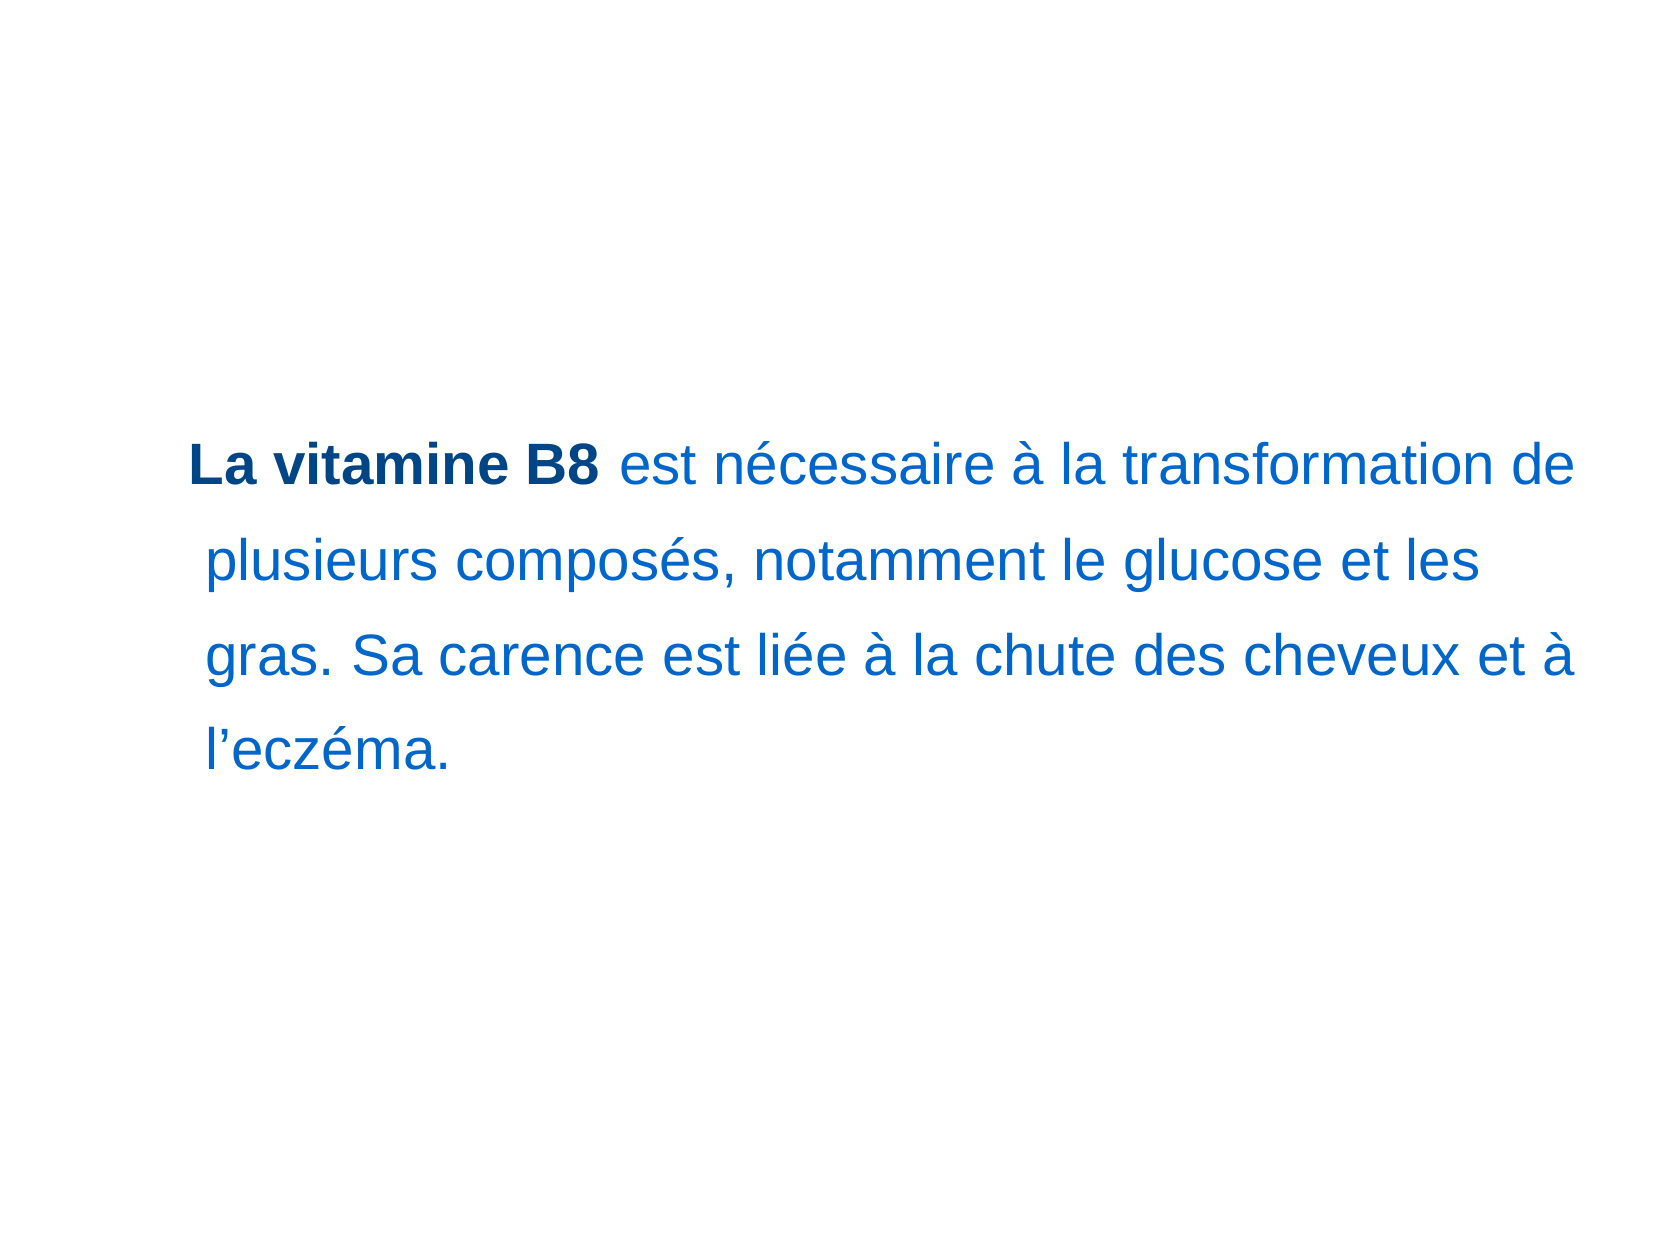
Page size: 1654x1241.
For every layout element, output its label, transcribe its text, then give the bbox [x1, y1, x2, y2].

list La vitamine B8 est nécessaire à la transformation de plusieurs composés, notamment le glucose et les gras. Sa carence est liée à la chute des cheveux et à l’eczéma. [118, 140, 1607, 975]
